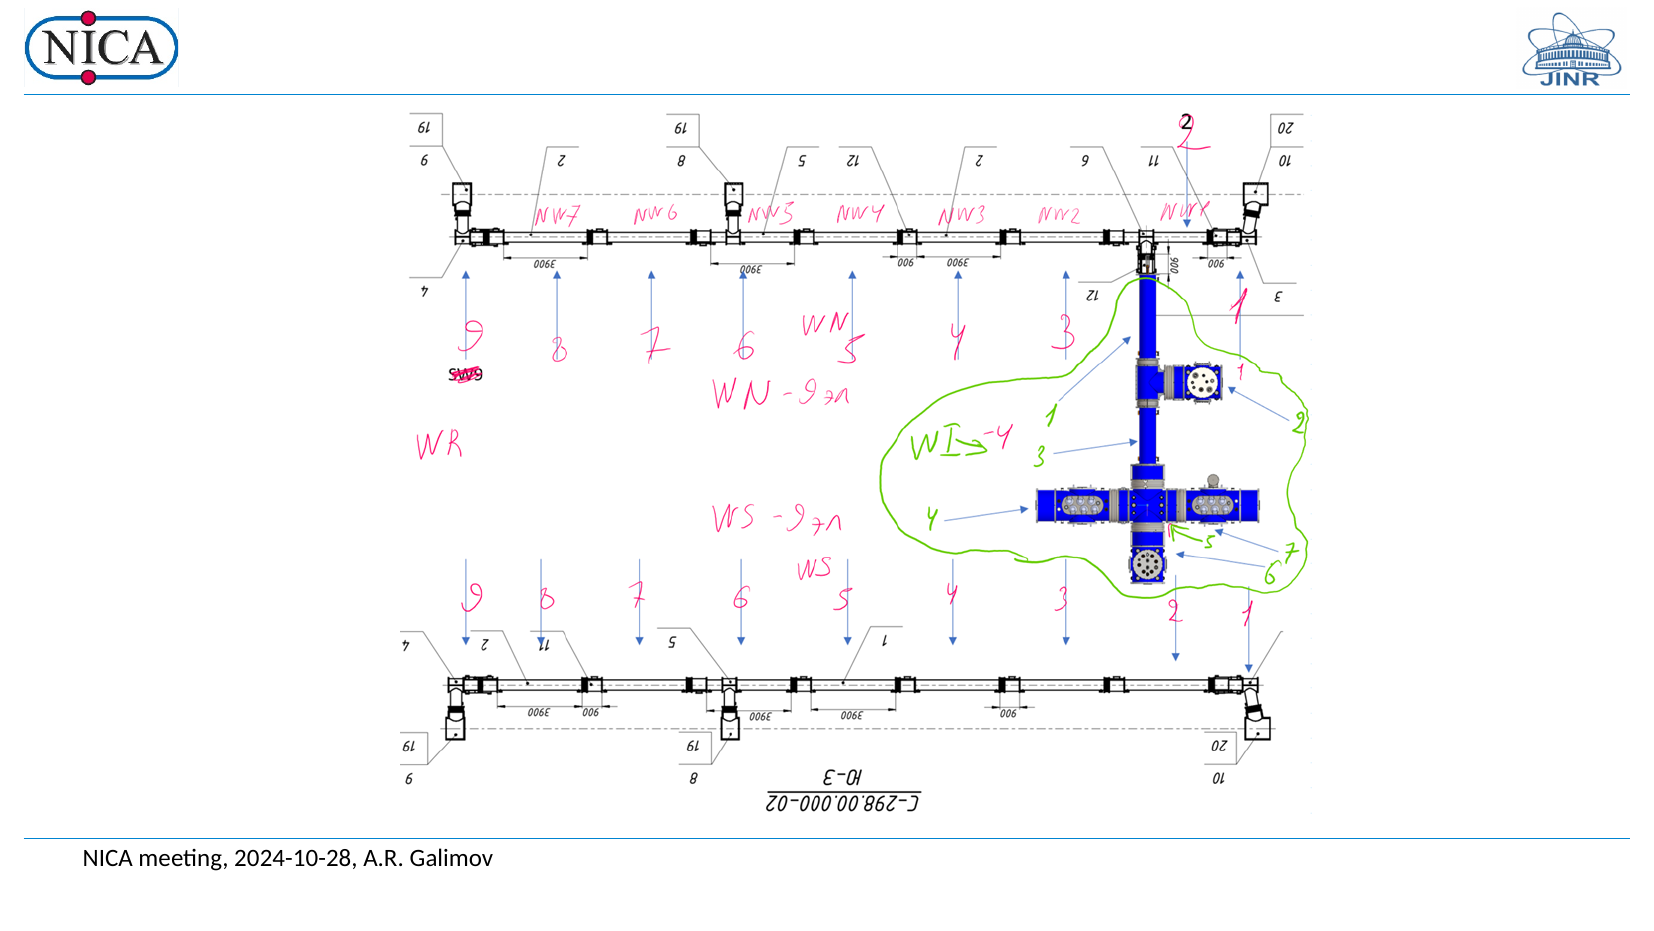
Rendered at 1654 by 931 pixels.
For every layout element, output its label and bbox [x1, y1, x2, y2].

picture [1516, 7, 1627, 89]
picture [400, 106, 1312, 815]
